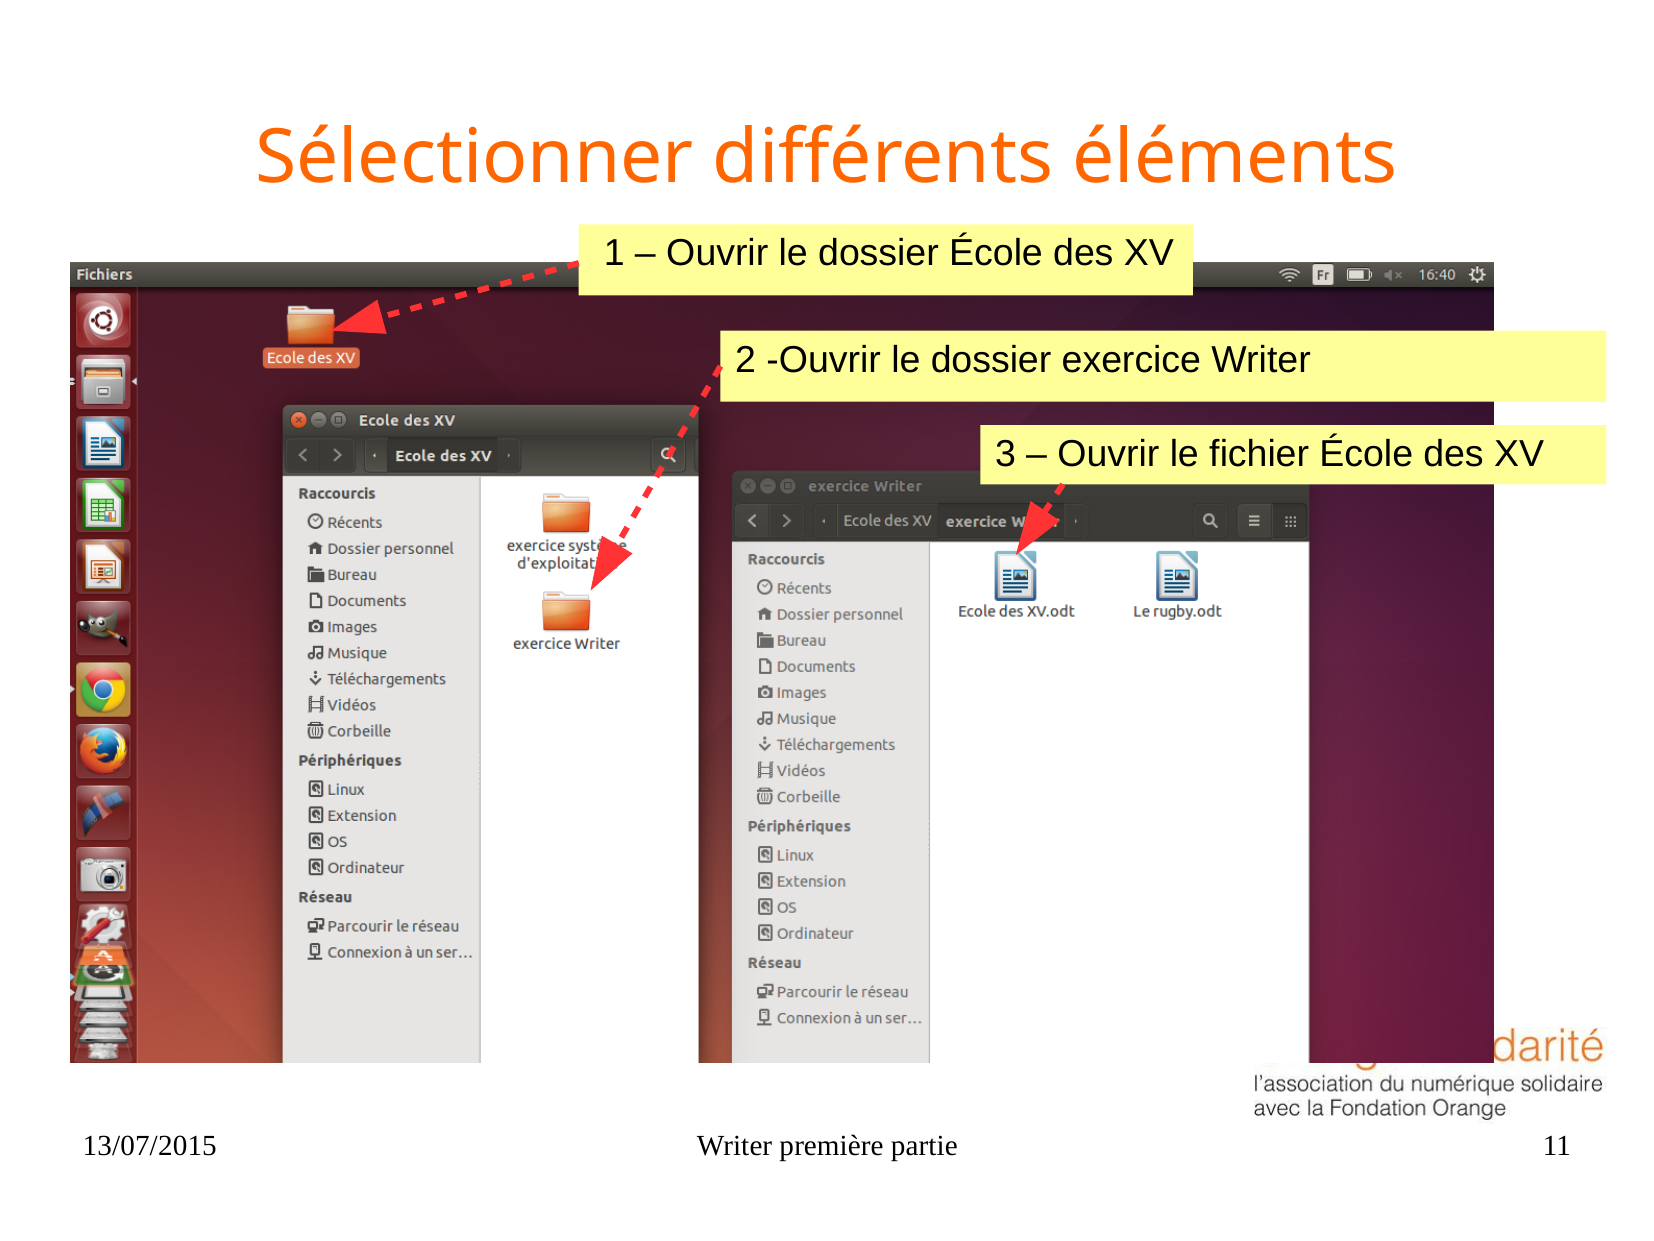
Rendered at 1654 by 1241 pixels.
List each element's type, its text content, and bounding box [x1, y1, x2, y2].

text_box 1 – Ouvrir le dossier École des XV [578, 224, 1193, 296]
title Sélectionner différents éléments [82, 49, 1571, 257]
picture [70, 262, 1607, 1126]
text_box 2 -Ouvrir le dossier exercice Writer [720, 330, 1607, 402]
text_box 3 – Ouvrir le fichier École des XV [980, 425, 1607, 485]
